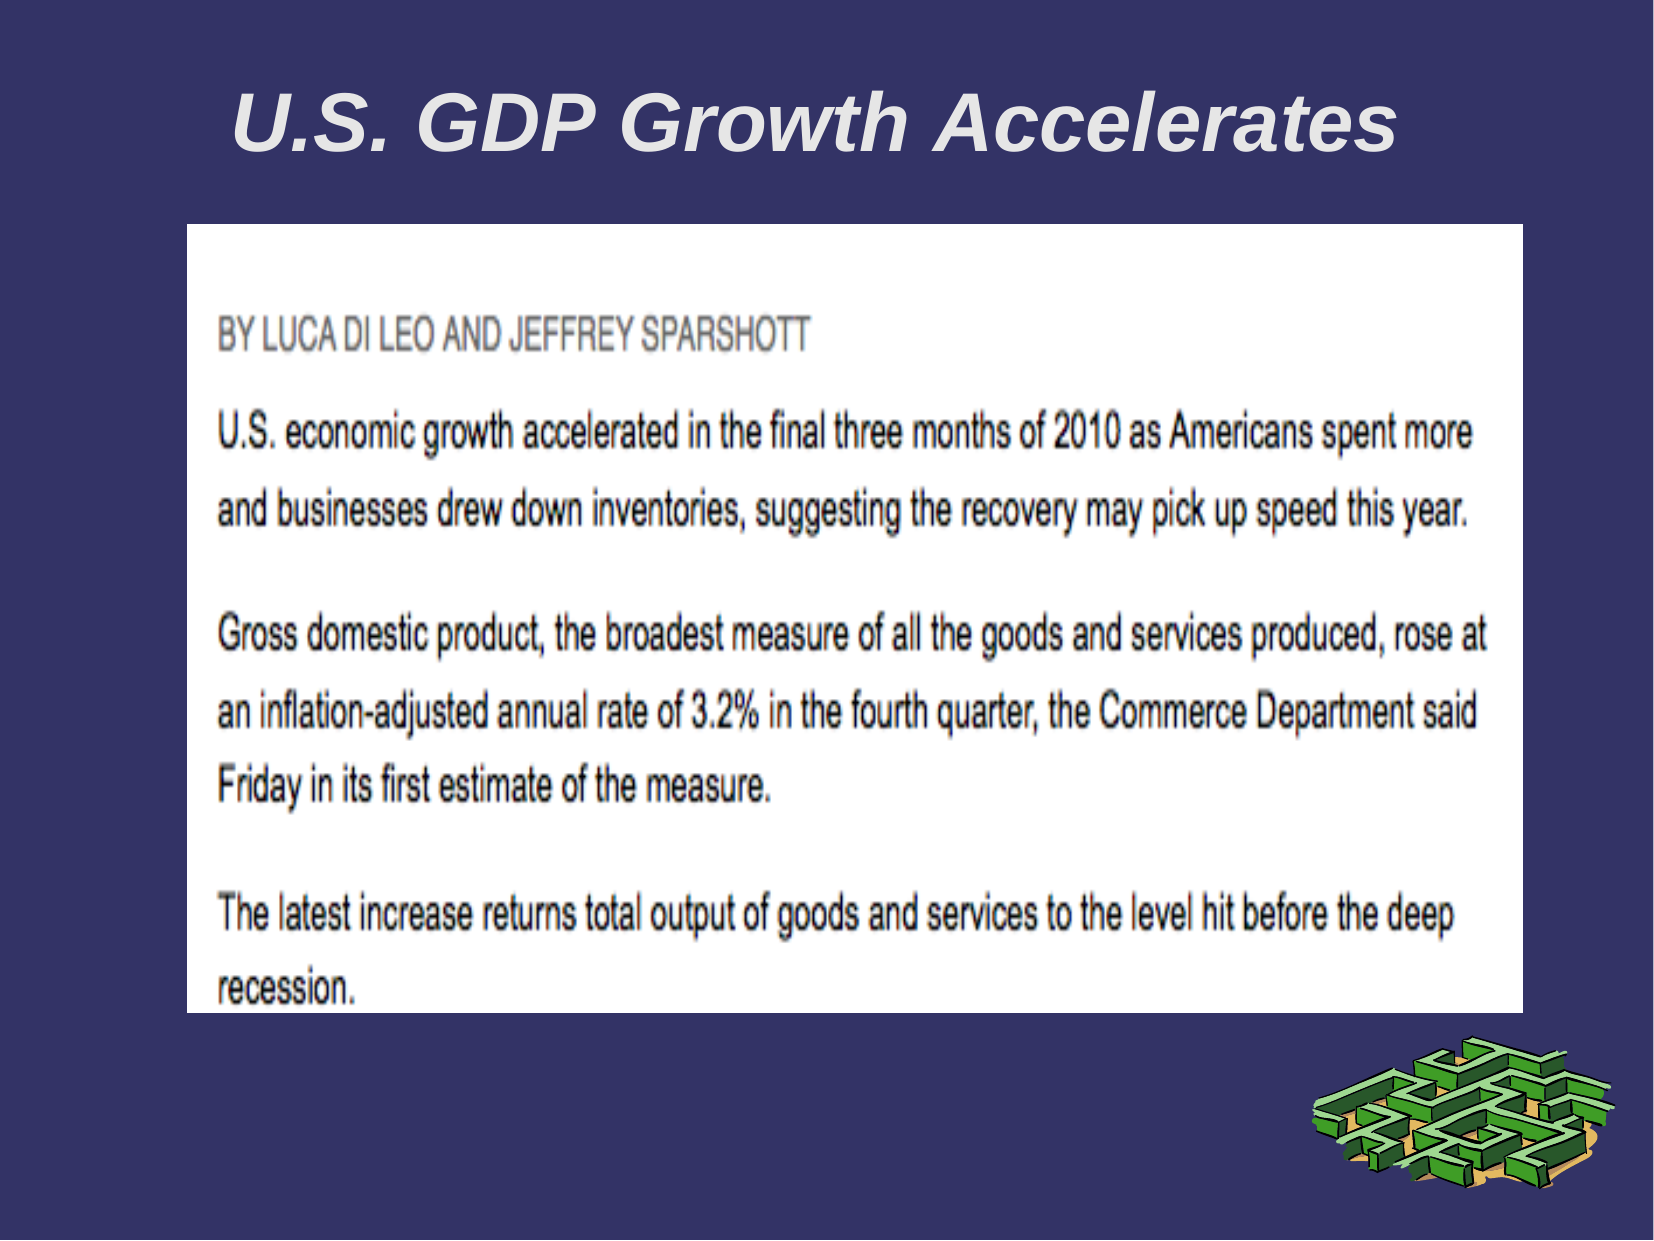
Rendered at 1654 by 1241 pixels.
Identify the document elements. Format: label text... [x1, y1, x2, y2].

title U.S. GDP Growth Accelerates [121, 26, 1534, 219]
picture [187, 224, 1523, 1013]
